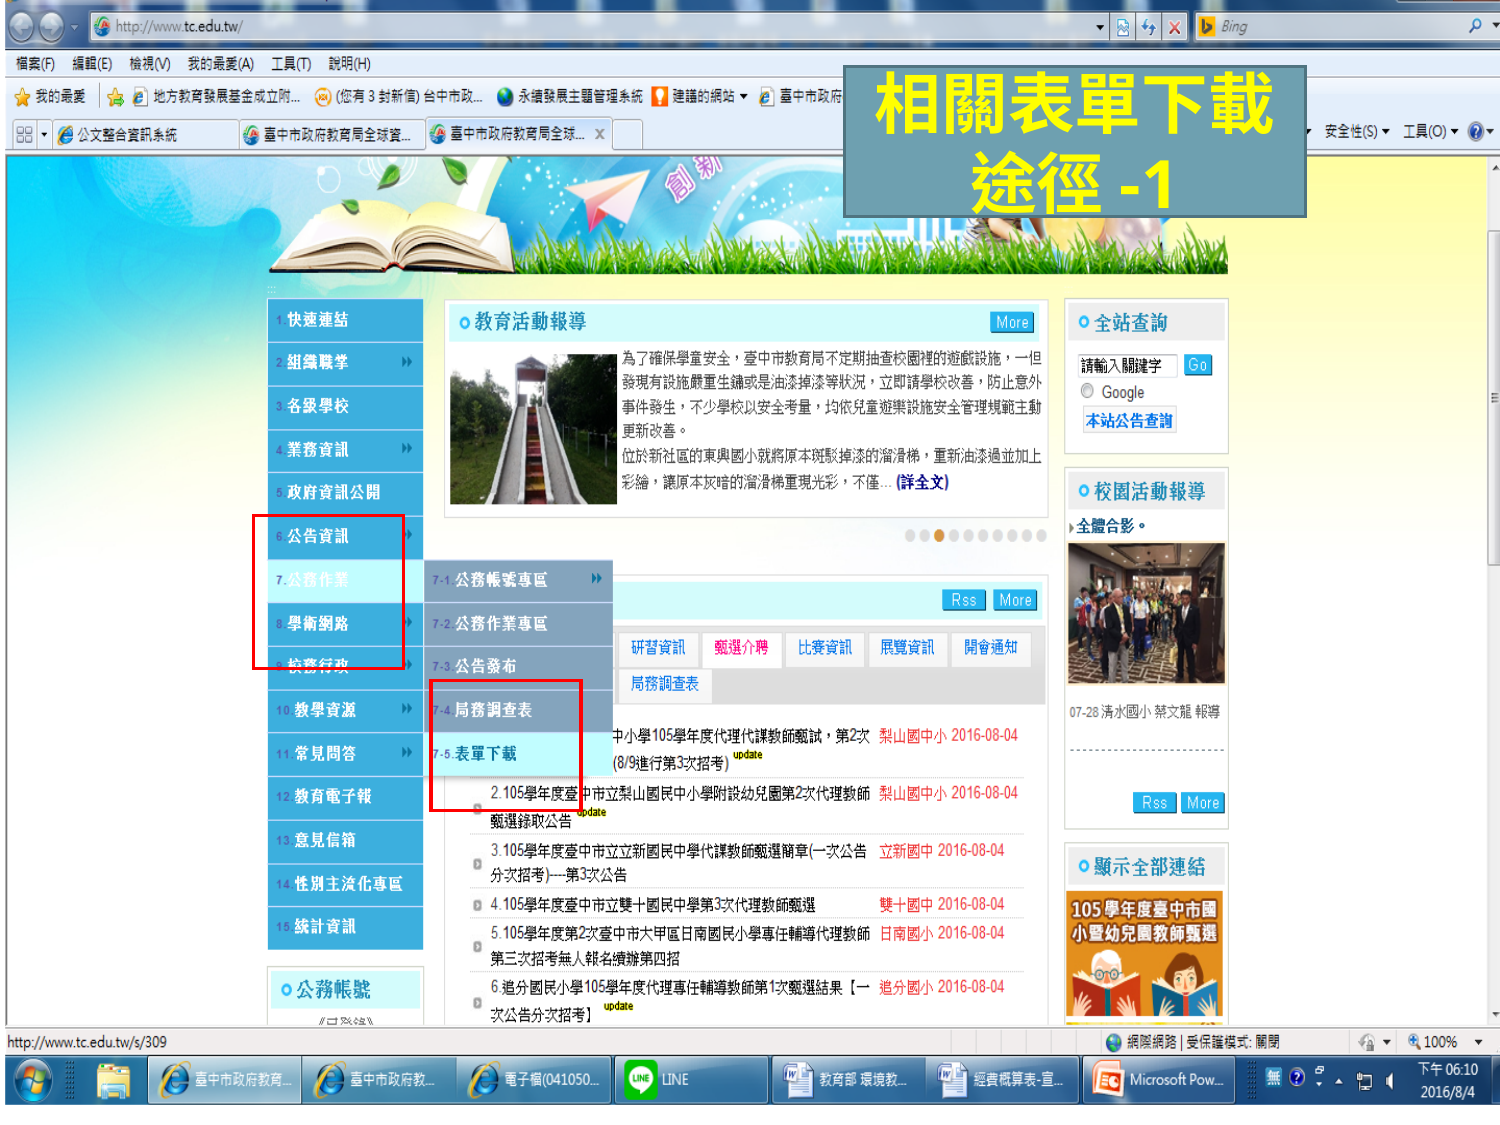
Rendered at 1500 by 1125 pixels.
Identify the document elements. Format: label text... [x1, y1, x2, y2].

text_box 相關表單下載途徑-1 [844, 66, 1306, 217]
picture [0, 0, 1500, 1125]
